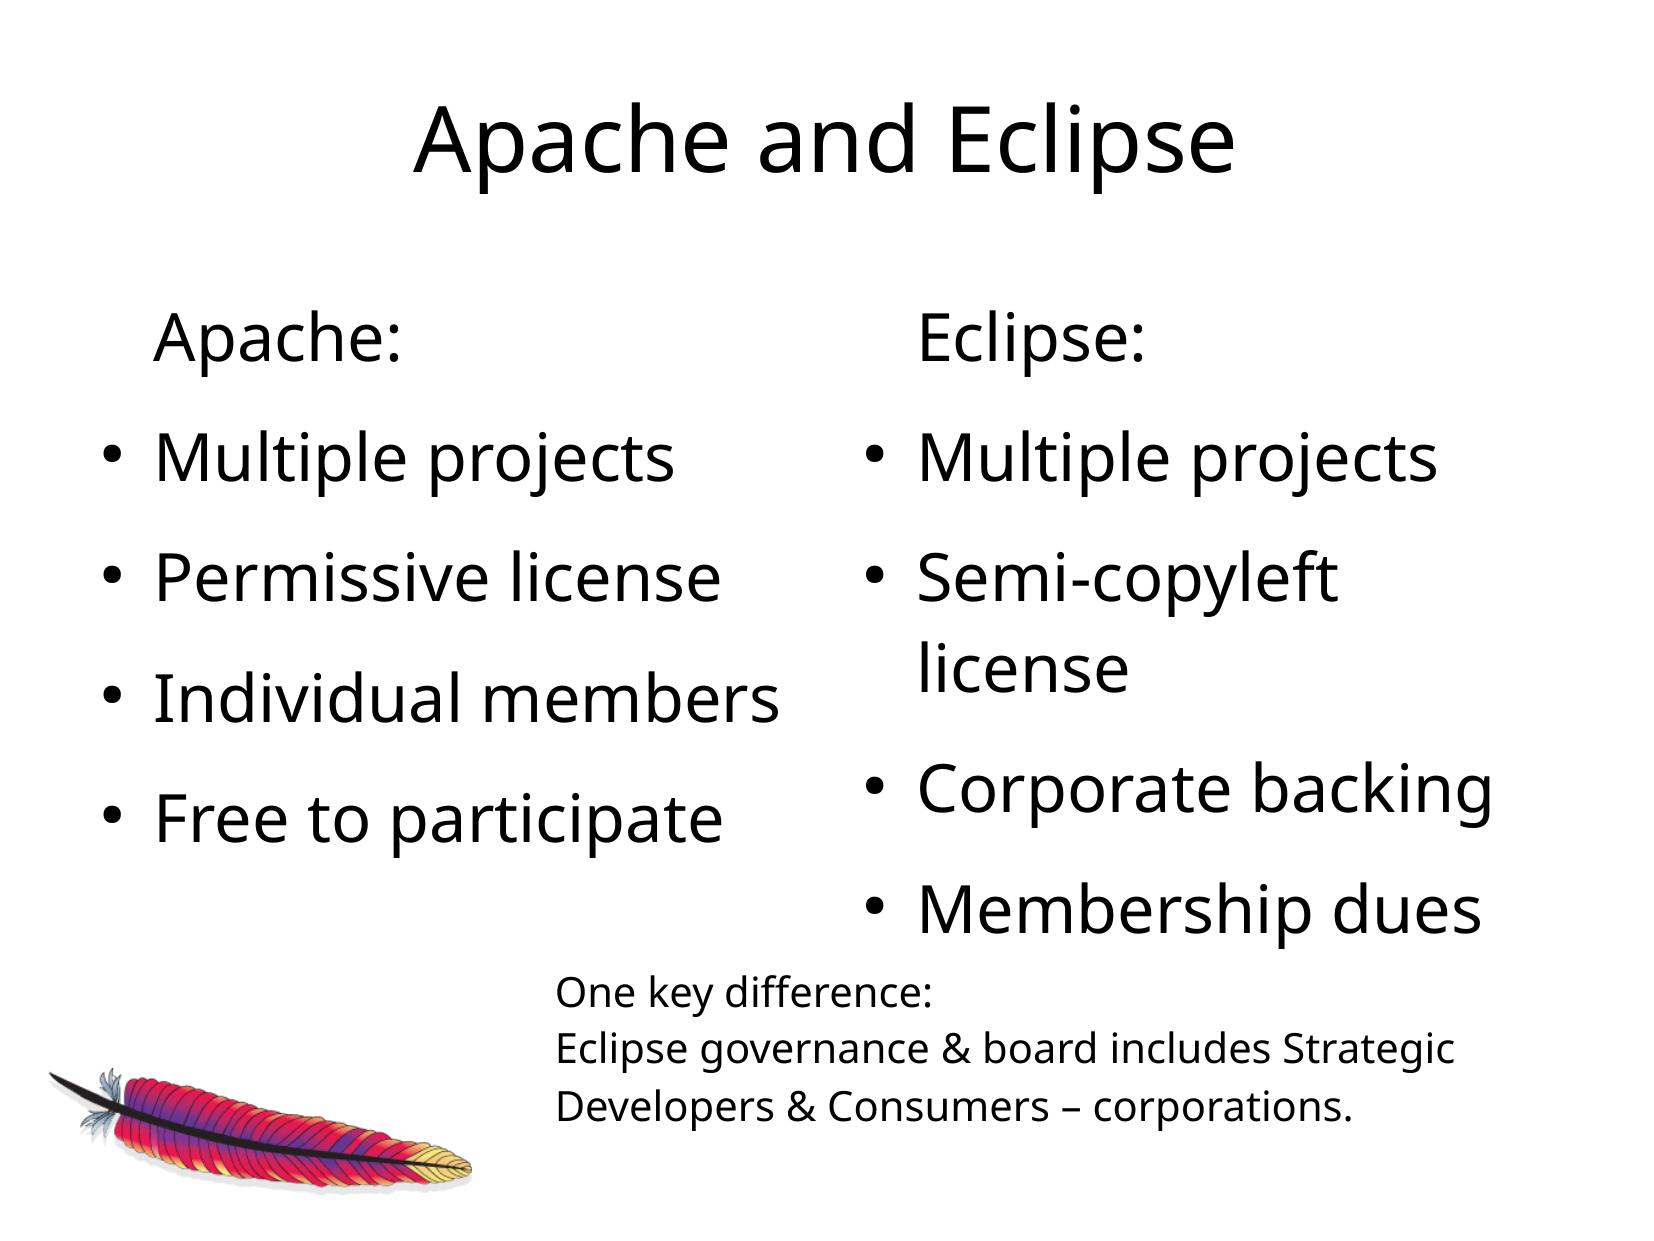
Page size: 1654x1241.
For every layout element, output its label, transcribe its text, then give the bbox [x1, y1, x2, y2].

list Apache: Multiple projects Permissive license Individual members Free to participate [82, 290, 809, 1109]
text_box One key difference: Eclipse governance & board includes Strategic Developers & Consumers – corporations. [540, 954, 1576, 1141]
title Apache and Eclipse [82, 49, 1571, 226]
list Eclipse: Multiple projects Semi-copyleft license Corporate backing Membership dues [845, 290, 1572, 954]
picture [45, 1064, 477, 1200]
